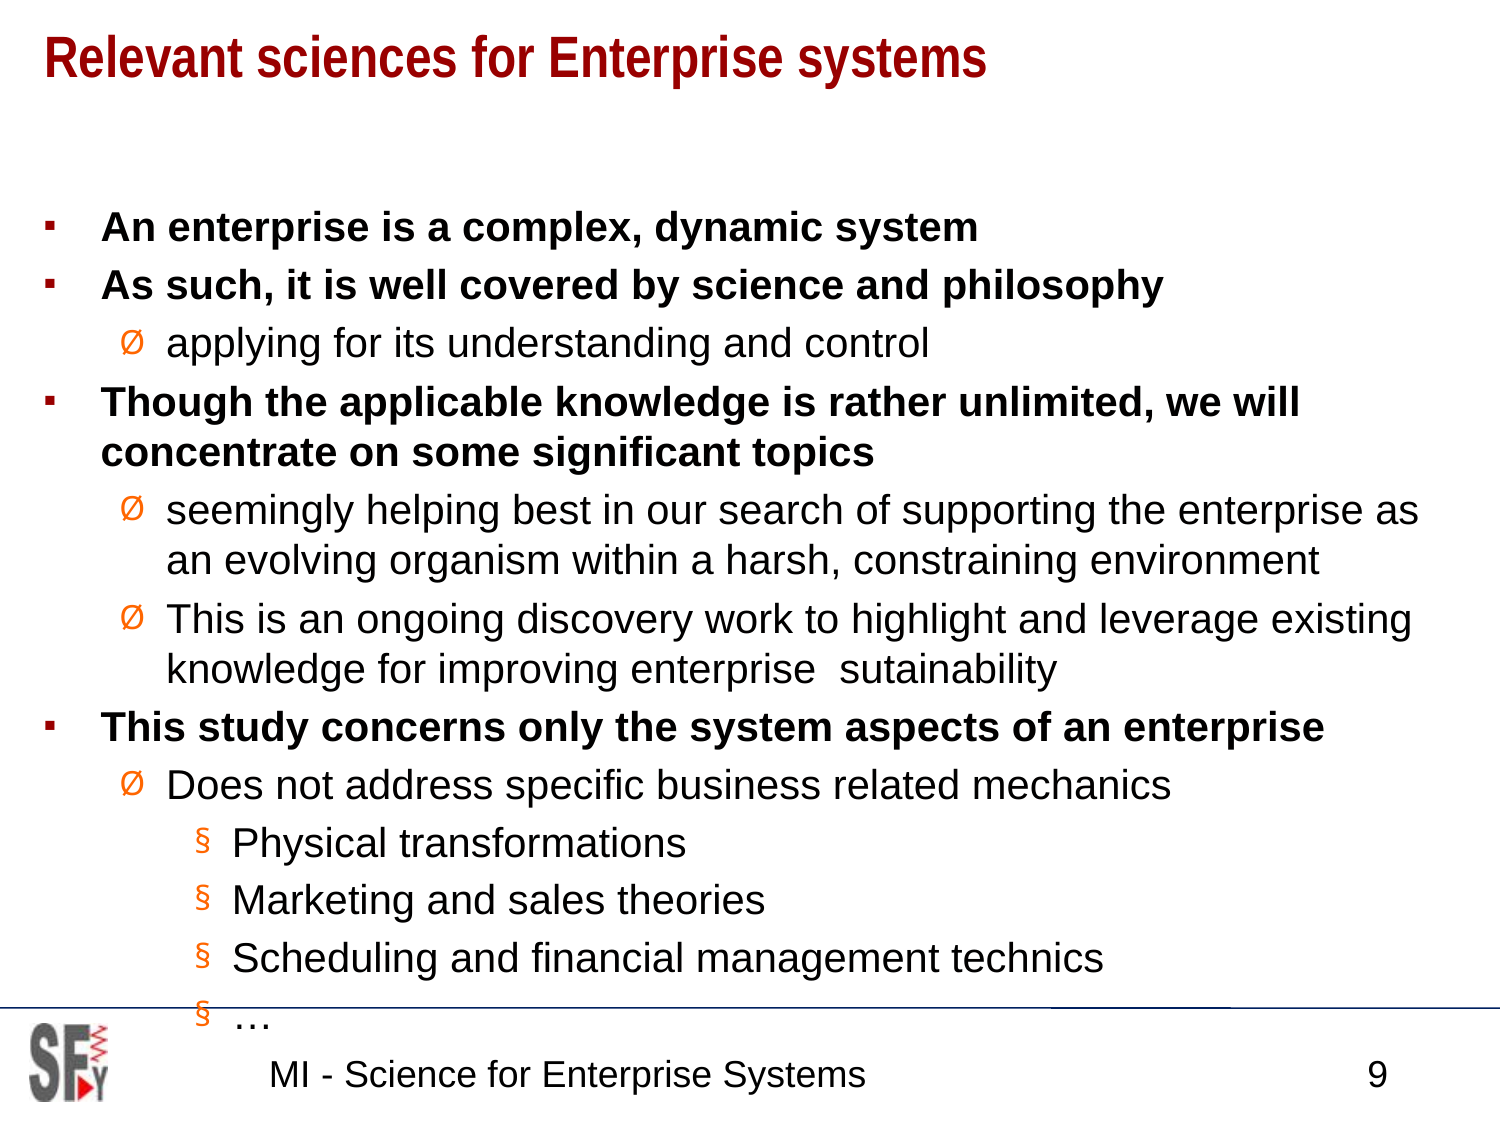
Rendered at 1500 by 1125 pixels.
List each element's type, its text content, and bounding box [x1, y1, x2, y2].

footer MI - Science for Enterprise Systems [253, 1034, 1336, 1103]
title Relevant sciences for Enterprise systems [29, 12, 1471, 138]
list An enterprise is a complex, dynamic system As such, it is well covered by science and philosophy applying for its understanding and control Though the applicable knowledge is rather unlimited, we will concentrate on some significant topics seemingly helping best in our search of supporting the enterprise as an evolving organism within a harsh, constraining environment This is an ongoing discovery work to highlight and leverage existing knowledge for improving enterprise sutainability This study concerns only the system aspects of an enterprise Does not address specific business related mechanics Physical transformations Marketing and sales theories Scheduling and financial management technics … [29, 184, 1471, 988]
picture [29, 1023, 108, 1102]
slide_number <numéro> [1352, 1034, 1490, 1103]
